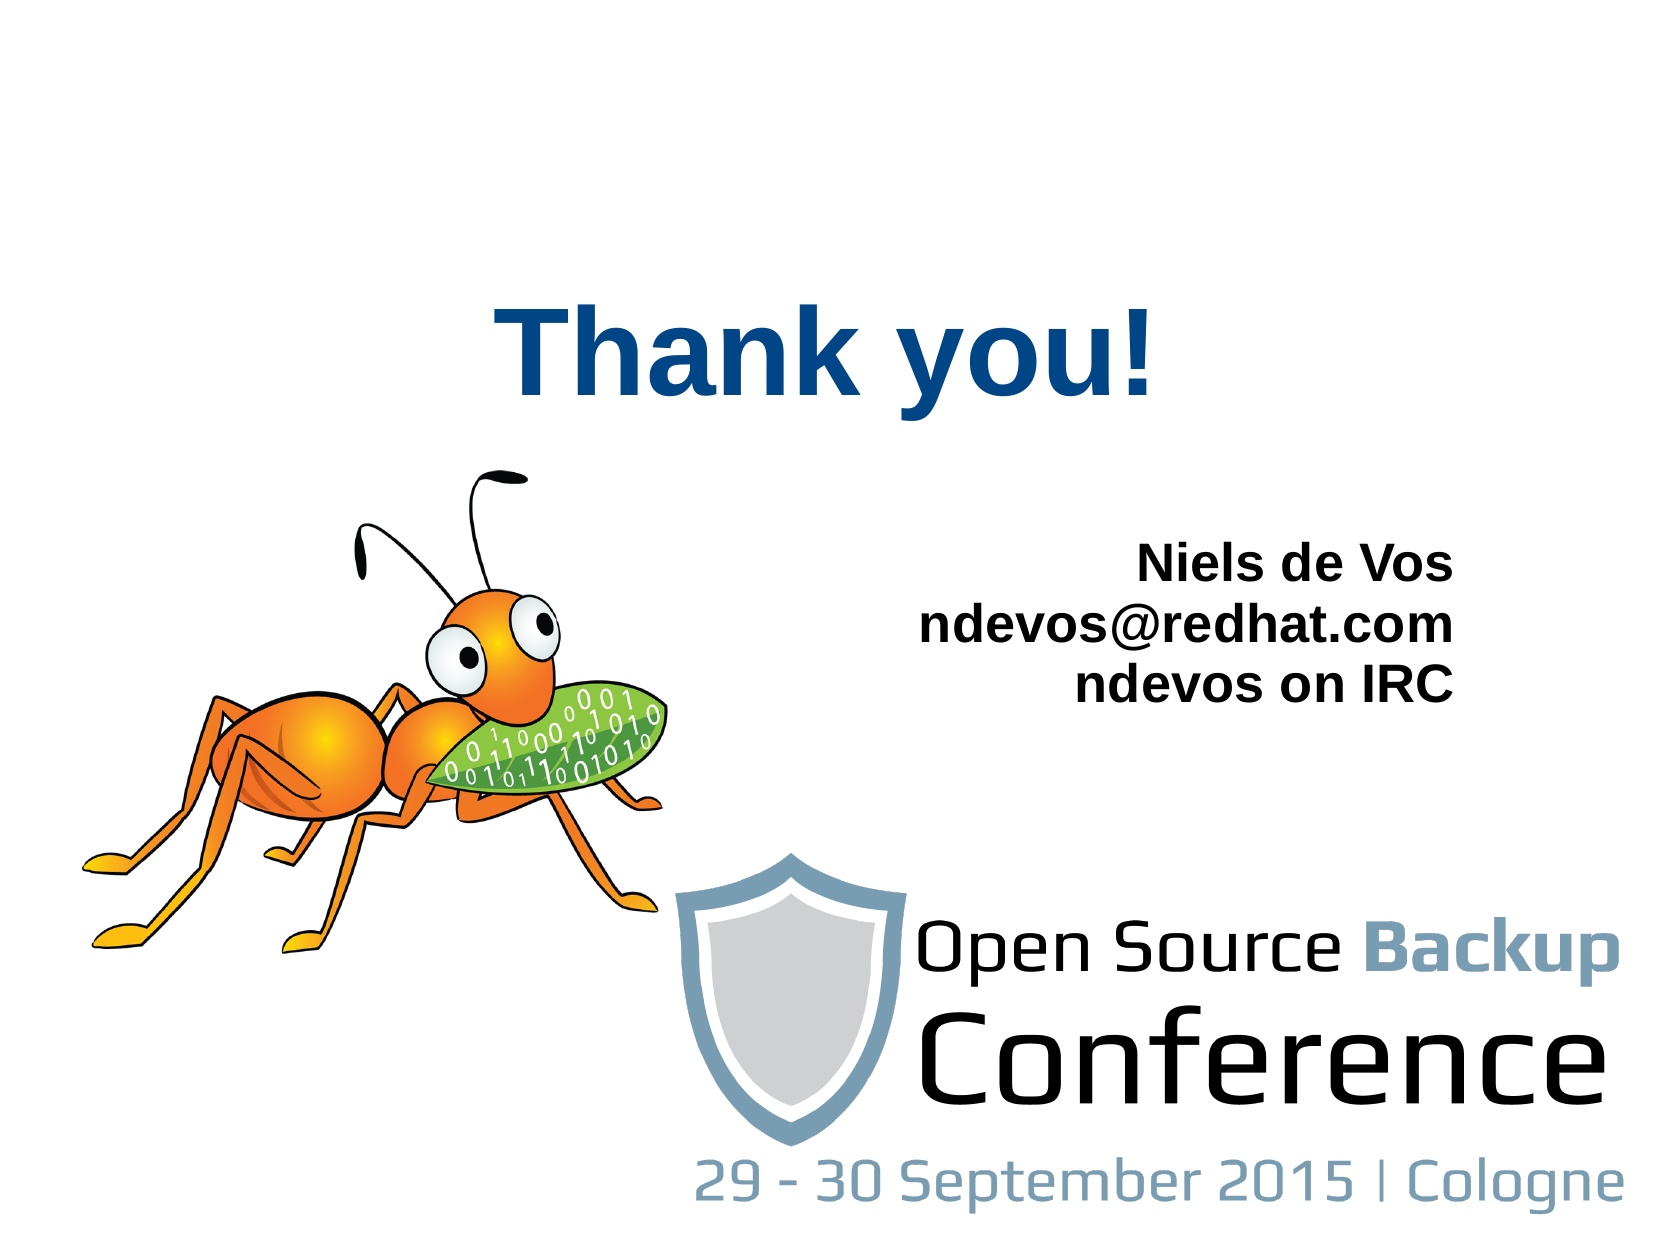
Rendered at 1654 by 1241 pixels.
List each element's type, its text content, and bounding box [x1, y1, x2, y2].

subtitle Thank you! [82, 282, 1571, 423]
text_box Niels de Vos ndevos@redhat.com ndevos on IRC [870, 464, 1471, 840]
picture [74, 464, 1654, 1241]
